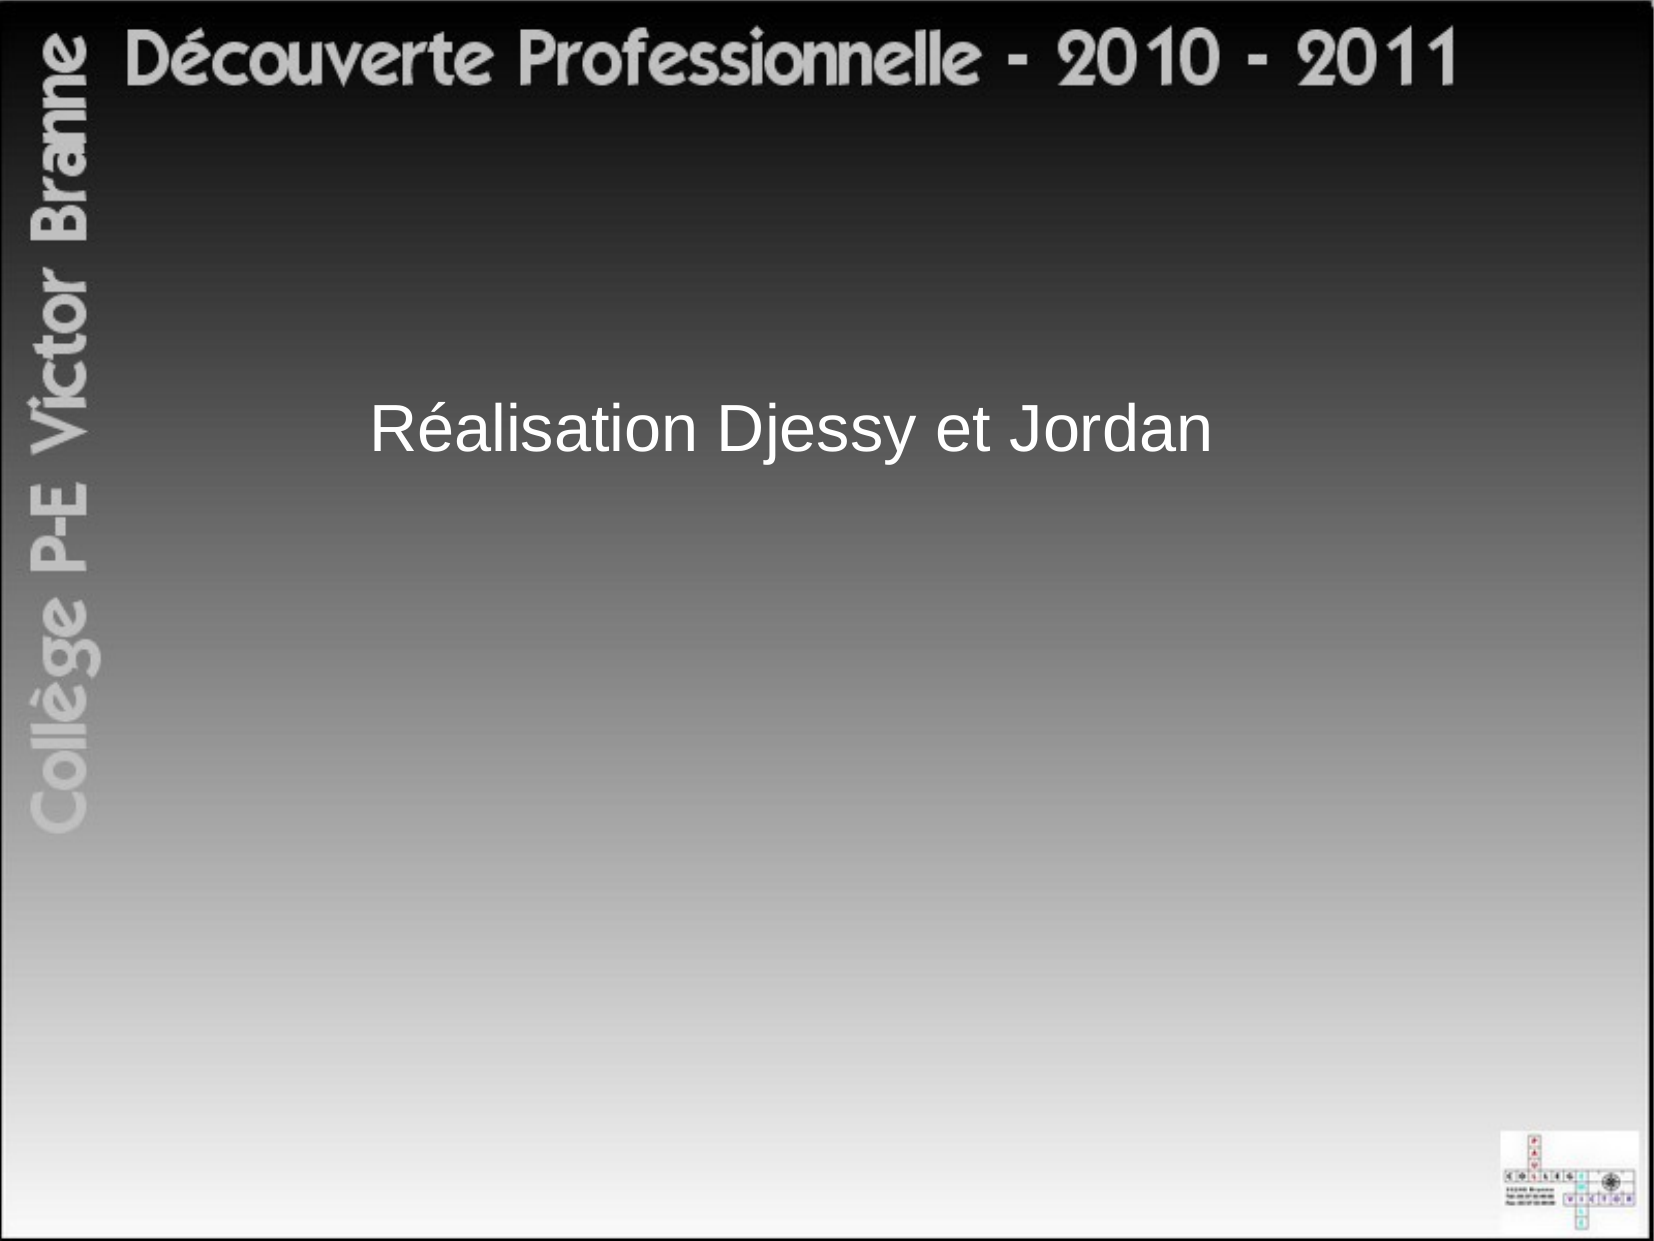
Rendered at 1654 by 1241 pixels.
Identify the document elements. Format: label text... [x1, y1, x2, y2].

text_box Réalisation Djessy et Jordan [354, 383, 1270, 474]
picture [0, 0, 1654, 1241]
